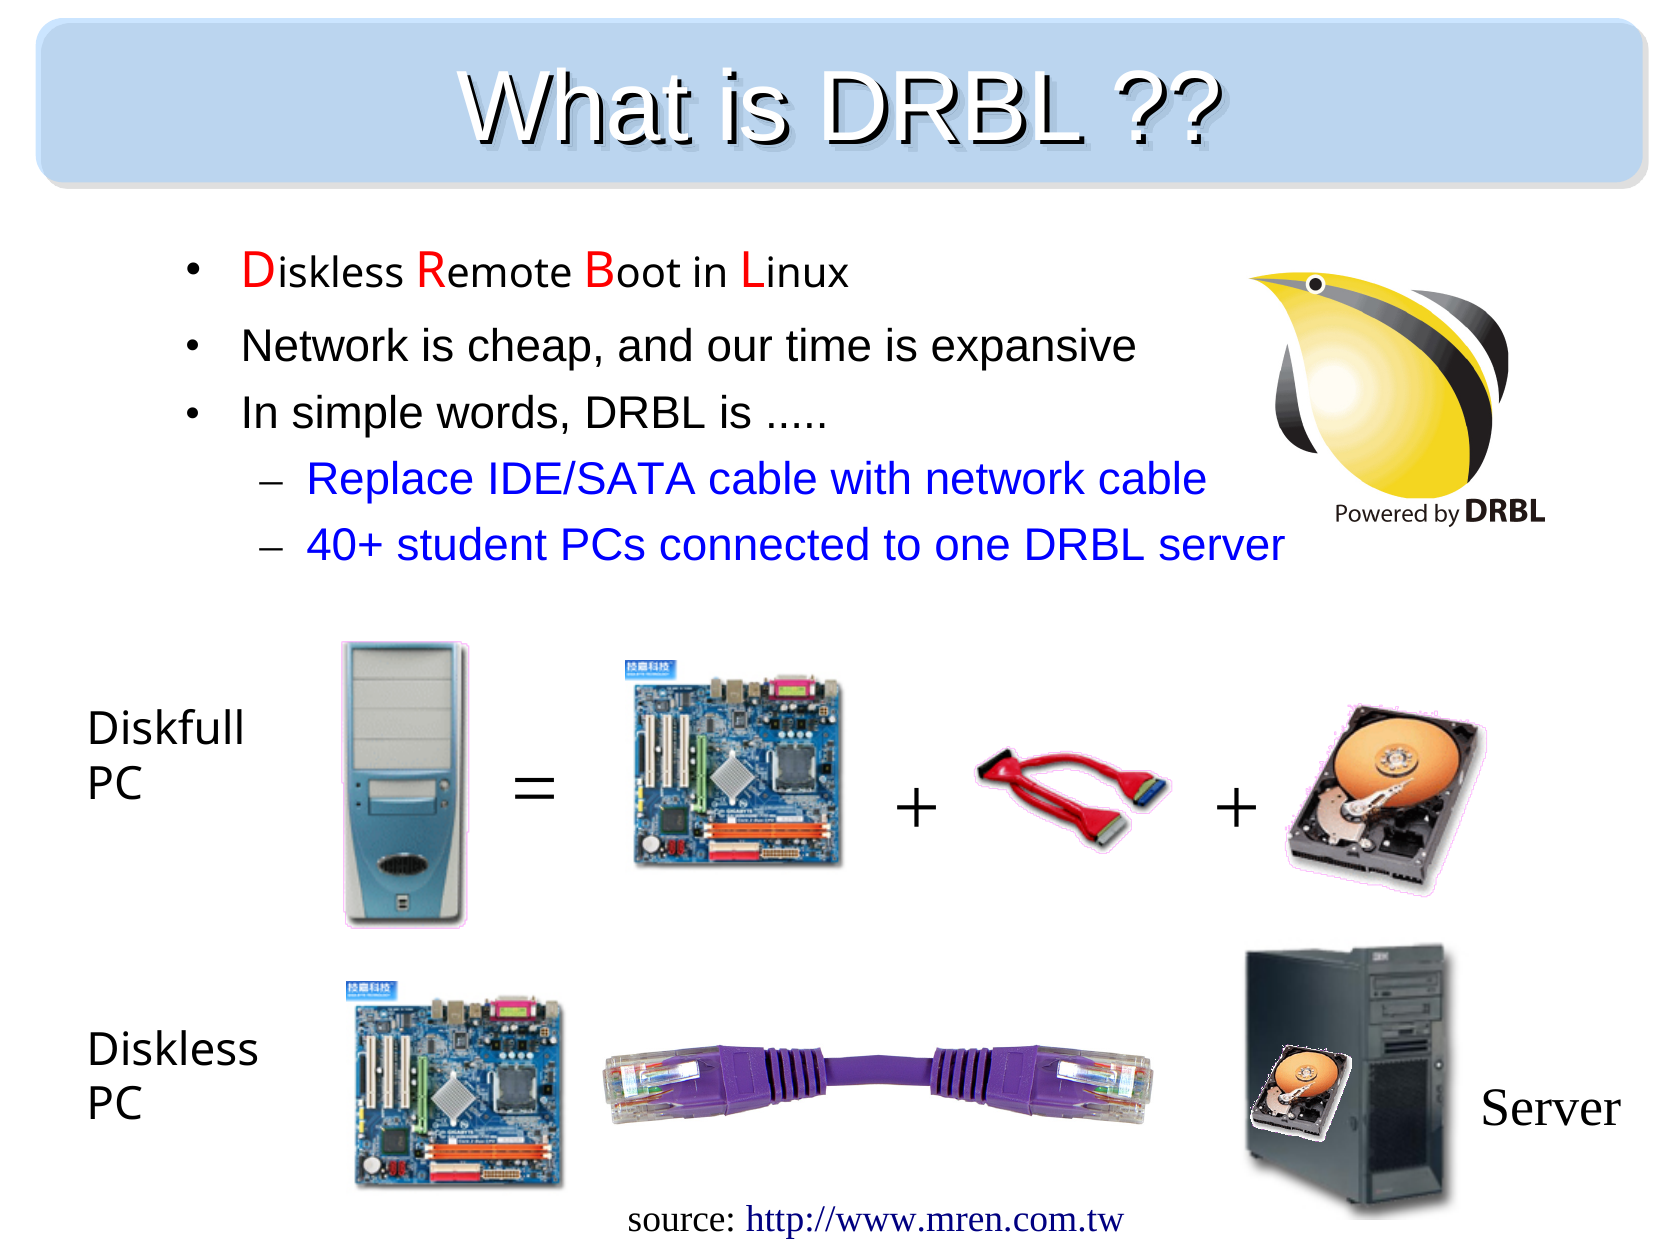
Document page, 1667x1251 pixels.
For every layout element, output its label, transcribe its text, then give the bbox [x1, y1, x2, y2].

picture [597, 979, 1159, 1182]
text_box What is DRBL ?? [35, 18, 1643, 183]
list Diskless Remote Boot in Linux Network is cheap, and our time is expansive In simple words, DRBL is ..... Replace IDE/SATA cable with network cable 40+ student PCs connected to one DRBL server [184, 234, 1578, 620]
picture [346, 981, 570, 1204]
picture [625, 660, 849, 883]
text_box + [878, 744, 959, 869]
picture [262, 630, 542, 937]
text_box Server [1465, 1063, 1661, 1150]
text_box Diskfull PC [71, 690, 291, 834]
picture [1234, 256, 1560, 536]
text_box = [496, 725, 577, 850]
text_box + [1198, 744, 1279, 869]
text_box Diskless PC [71, 1011, 314, 1155]
picture [1272, 686, 1496, 909]
text_box source: http://www.mren.com.tw [612, 1186, 1336, 1247]
picture [1198, 923, 1496, 1220]
picture [964, 686, 1187, 909]
